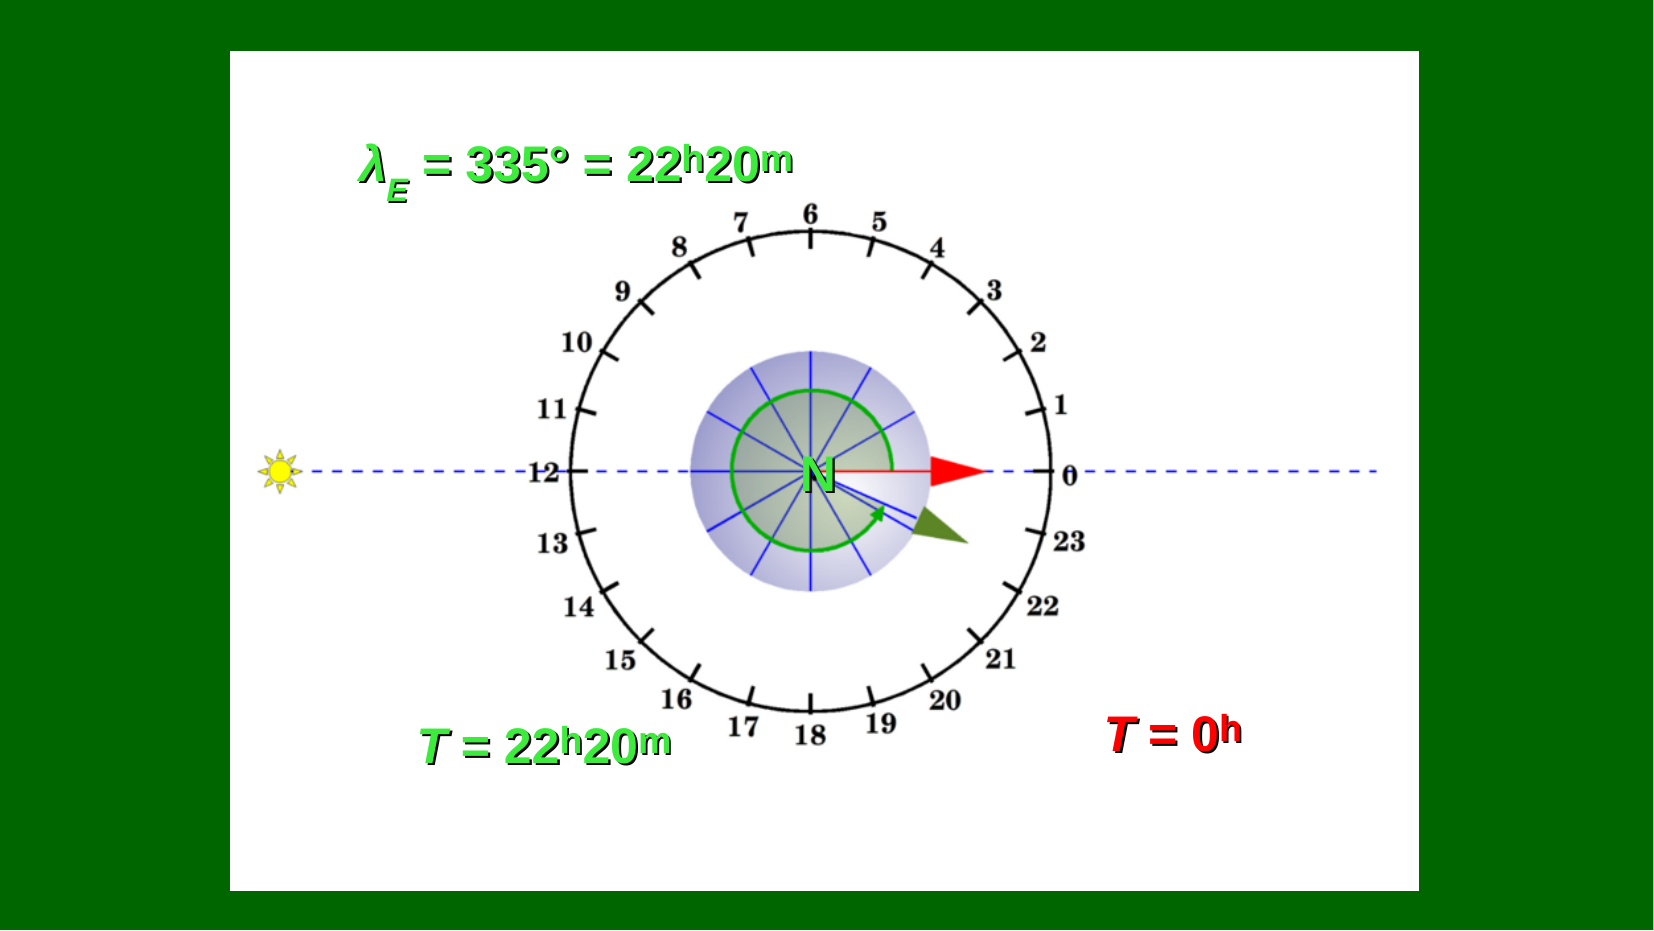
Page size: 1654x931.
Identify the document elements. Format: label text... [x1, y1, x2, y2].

text_box N [784, 438, 851, 510]
text_box λE = 335° = 22h20m [343, 128, 809, 216]
text_box T = 22h20m [401, 710, 687, 782]
text_box T = 0h [1088, 699, 1257, 770]
picture [230, 51, 1419, 892]
